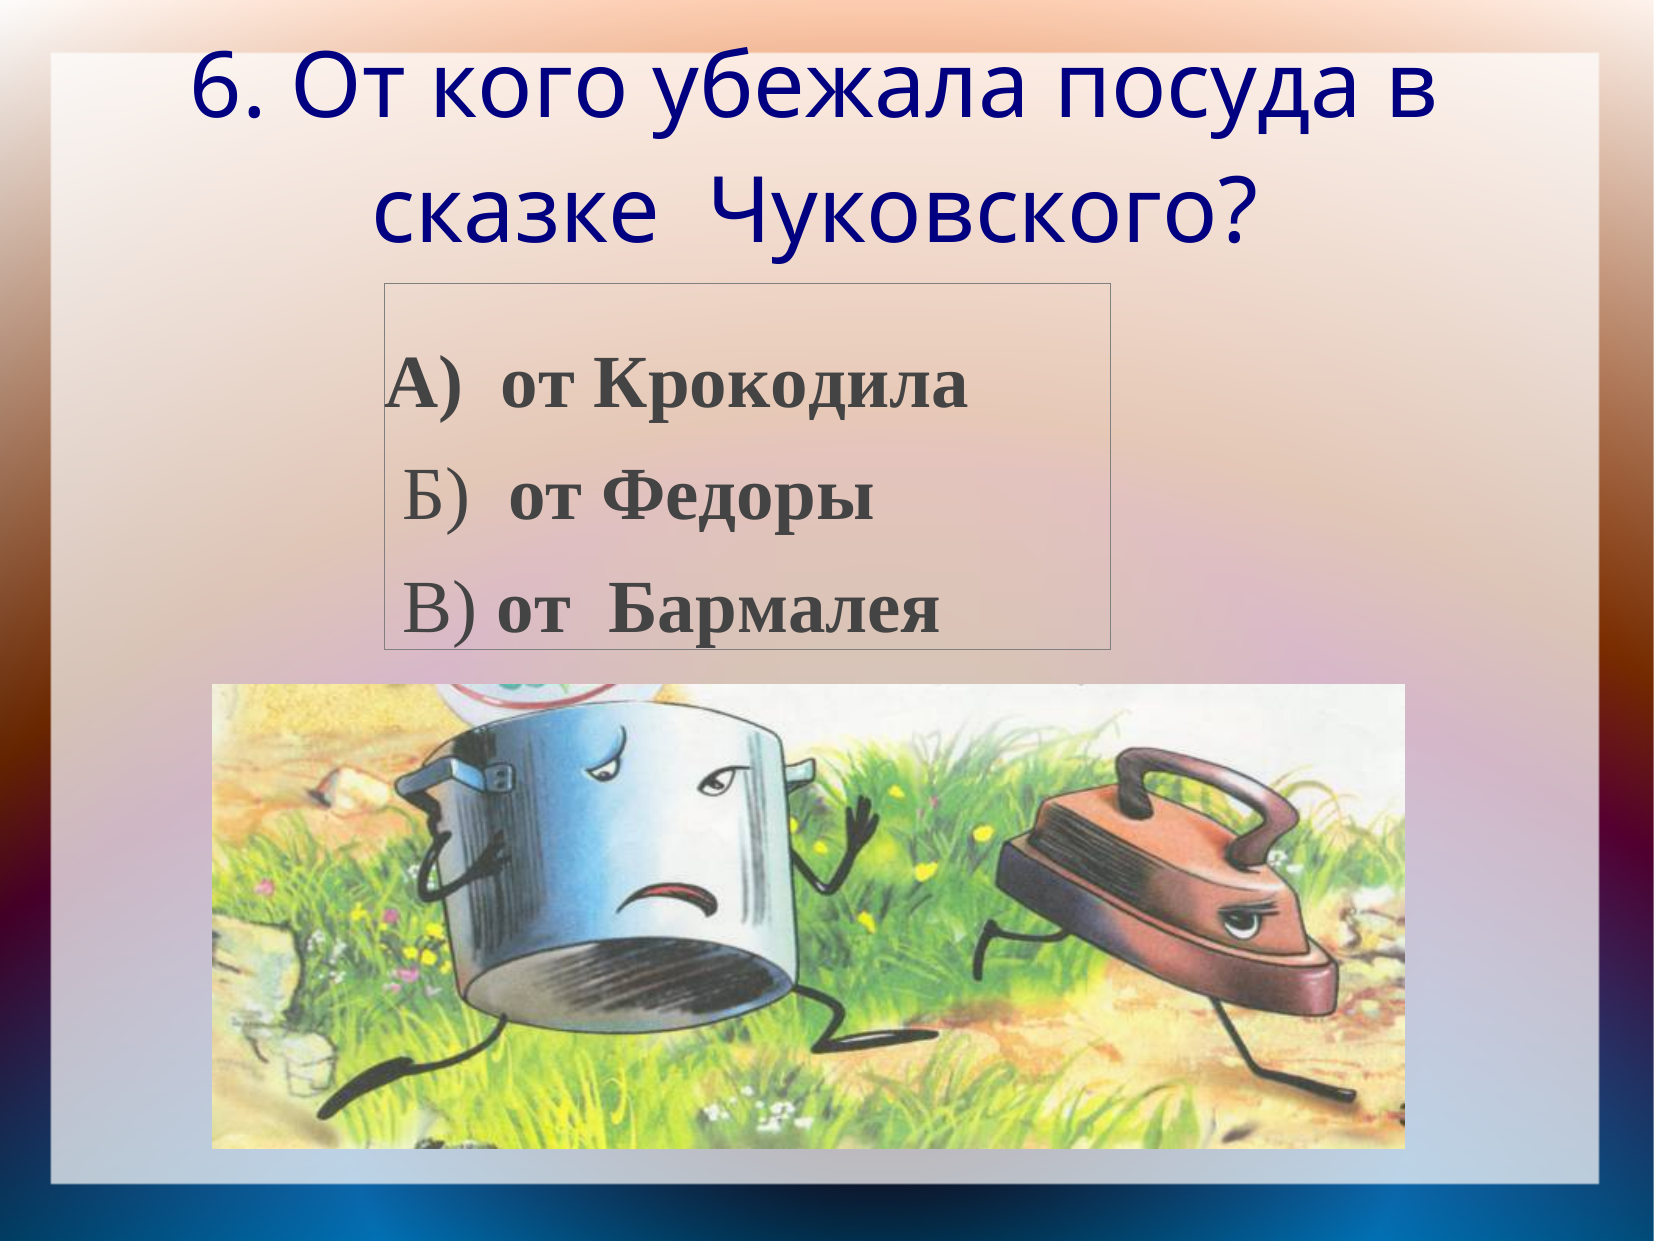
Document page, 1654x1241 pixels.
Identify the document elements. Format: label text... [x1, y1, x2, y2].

title 6. От кого убежала посуда в сказке Чуковского? [70, 16, 1559, 273]
picture [0, 0, 1654, 1241]
list А) от Крокодила Б) от Федоры В) от Бармалея [384, 283, 1111, 650]
